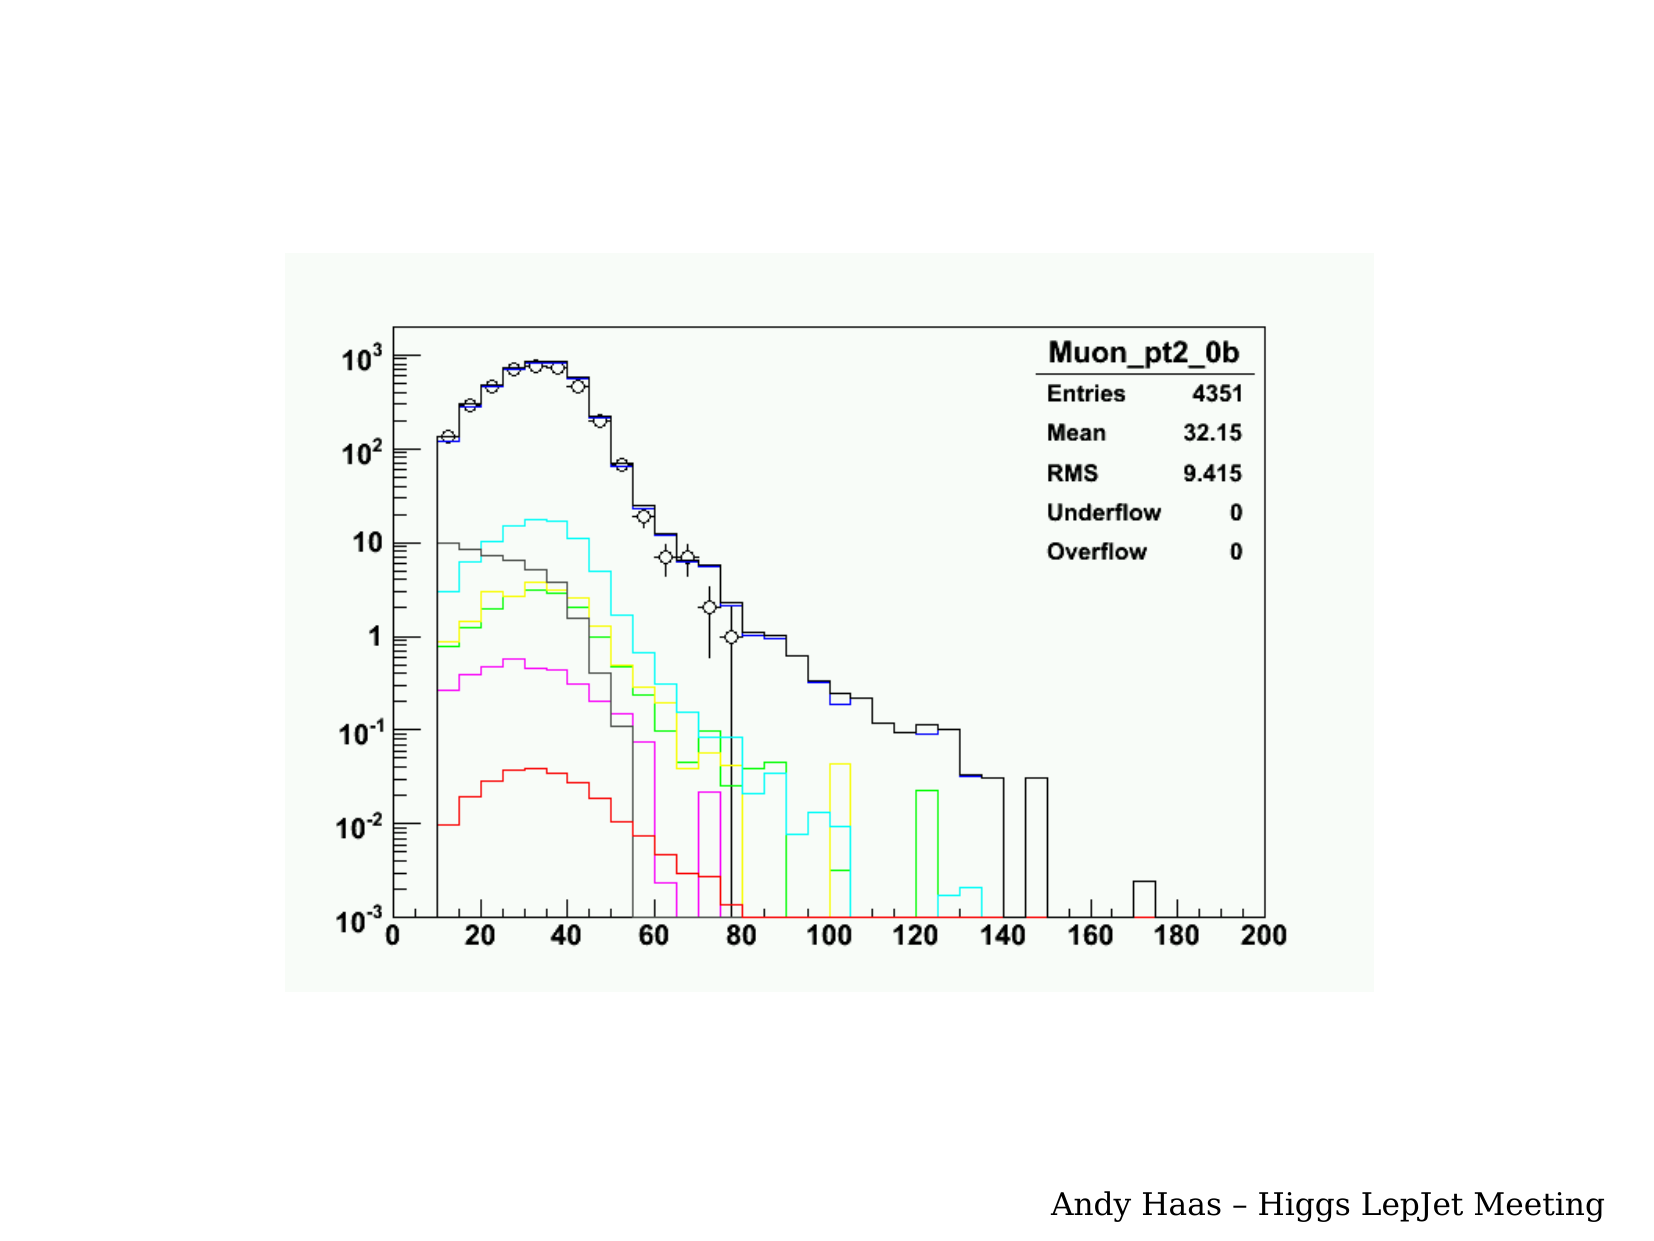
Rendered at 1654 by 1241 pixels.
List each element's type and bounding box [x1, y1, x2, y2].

picture [285, 253, 1374, 992]
